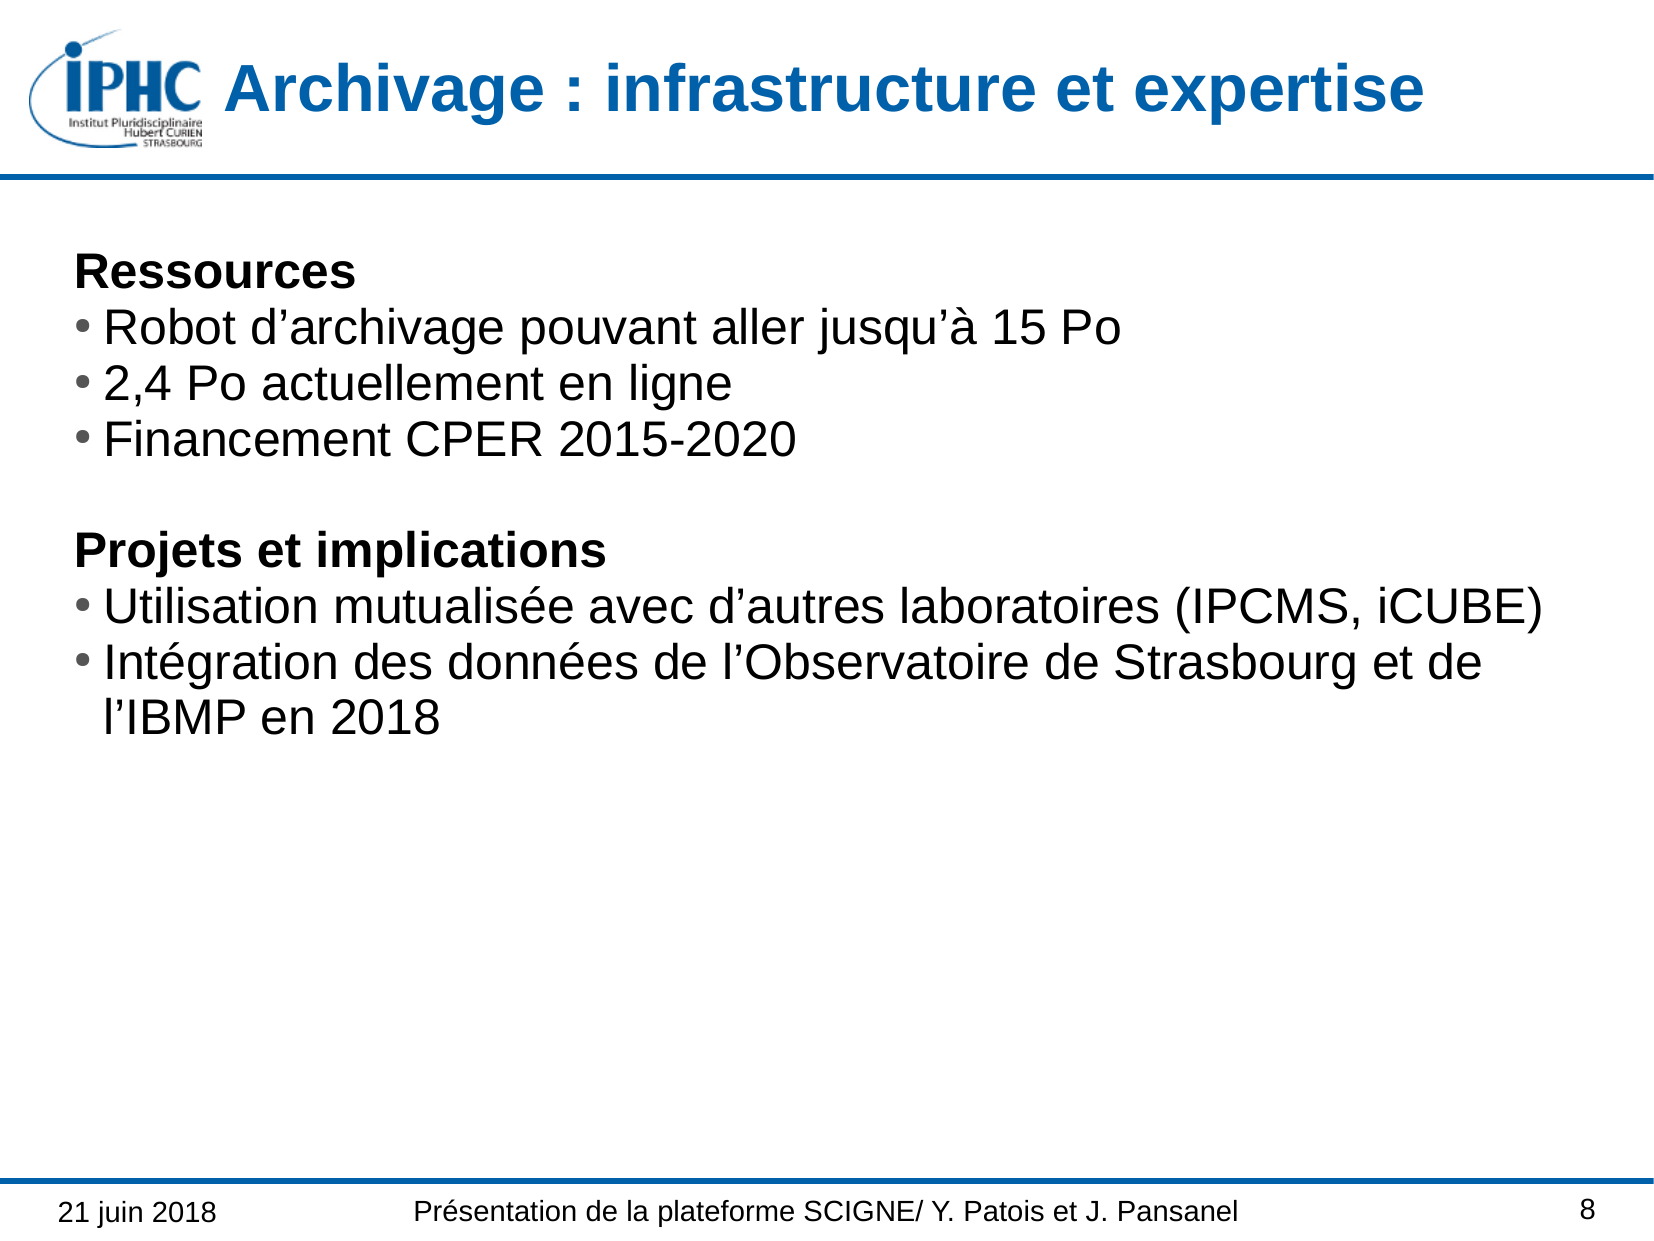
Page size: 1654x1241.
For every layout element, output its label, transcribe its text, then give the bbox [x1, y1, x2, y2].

text_box Ressources Robot d’archivage pouvant aller jusqu’à 15 Po 2,4 Po actuellement en ligne Financement CPER 2015-2020 Projets et implications Utilisation mutualisée avec d’autres laboratoires (IPCMS, iCUBE) Intégration des données de l’Observatoire de Strasbourg et de l’IBMP en 2018 [59, 236, 1595, 1199]
picture [29, 29, 202, 148]
text_box Archivage : infrastructure et expertise [208, 43, 1446, 134]
